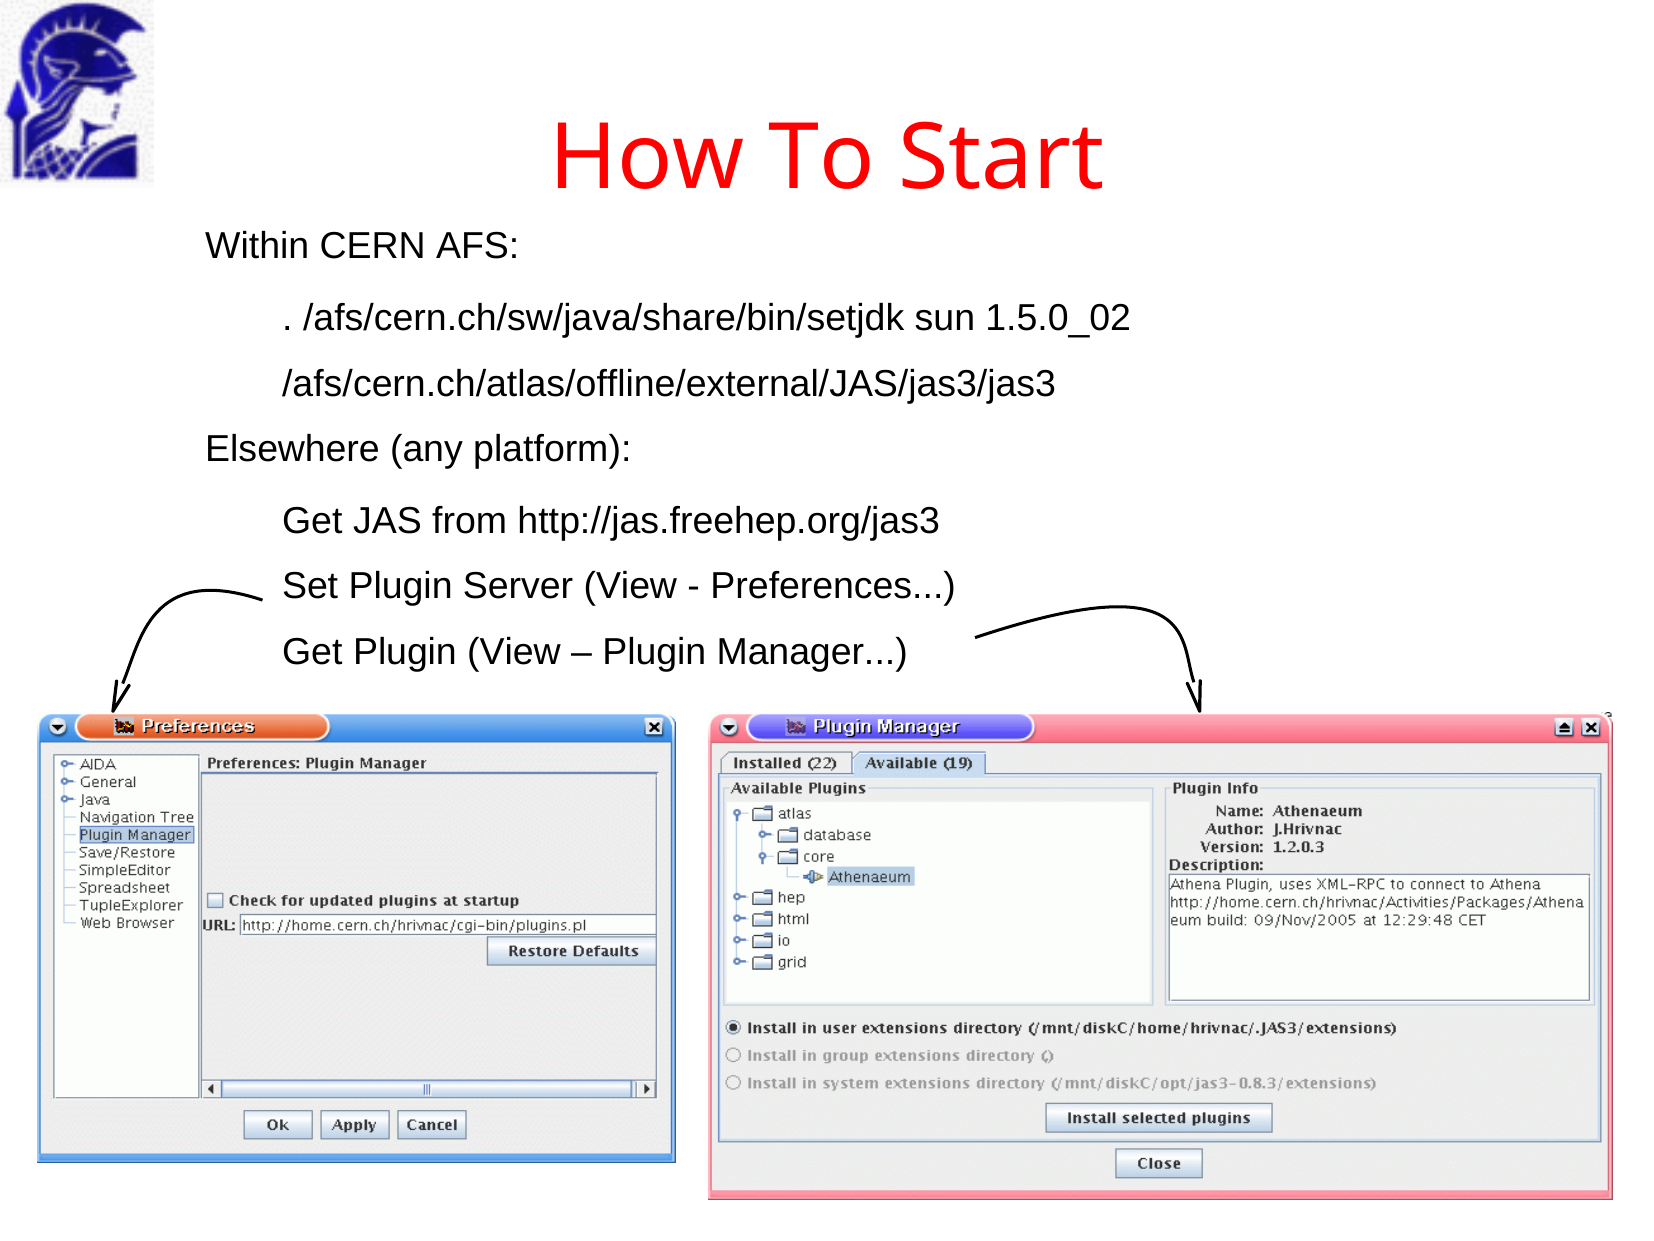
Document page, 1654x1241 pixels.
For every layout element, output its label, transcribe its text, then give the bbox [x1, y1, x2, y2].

list Within CERN AFS: . /afs/cern.ch/sw/java/share/bin/setjdk sun 1.5.0_02 /afs/cern.ch/atlas/offline/external/JAS/jas3/jas3 Elsewhere (any platform): Get JAS from http://jas.freehep.org/jas3 Set Plugin Server (View - Preferences...) Get Plugin (View – Plugin Manager...) [187, 225, 1463, 678]
picture [708, 712, 1613, 1201]
picture [0, 0, 154, 188]
picture [37, 712, 676, 1163]
title How To Start [82, 49, 1571, 257]
